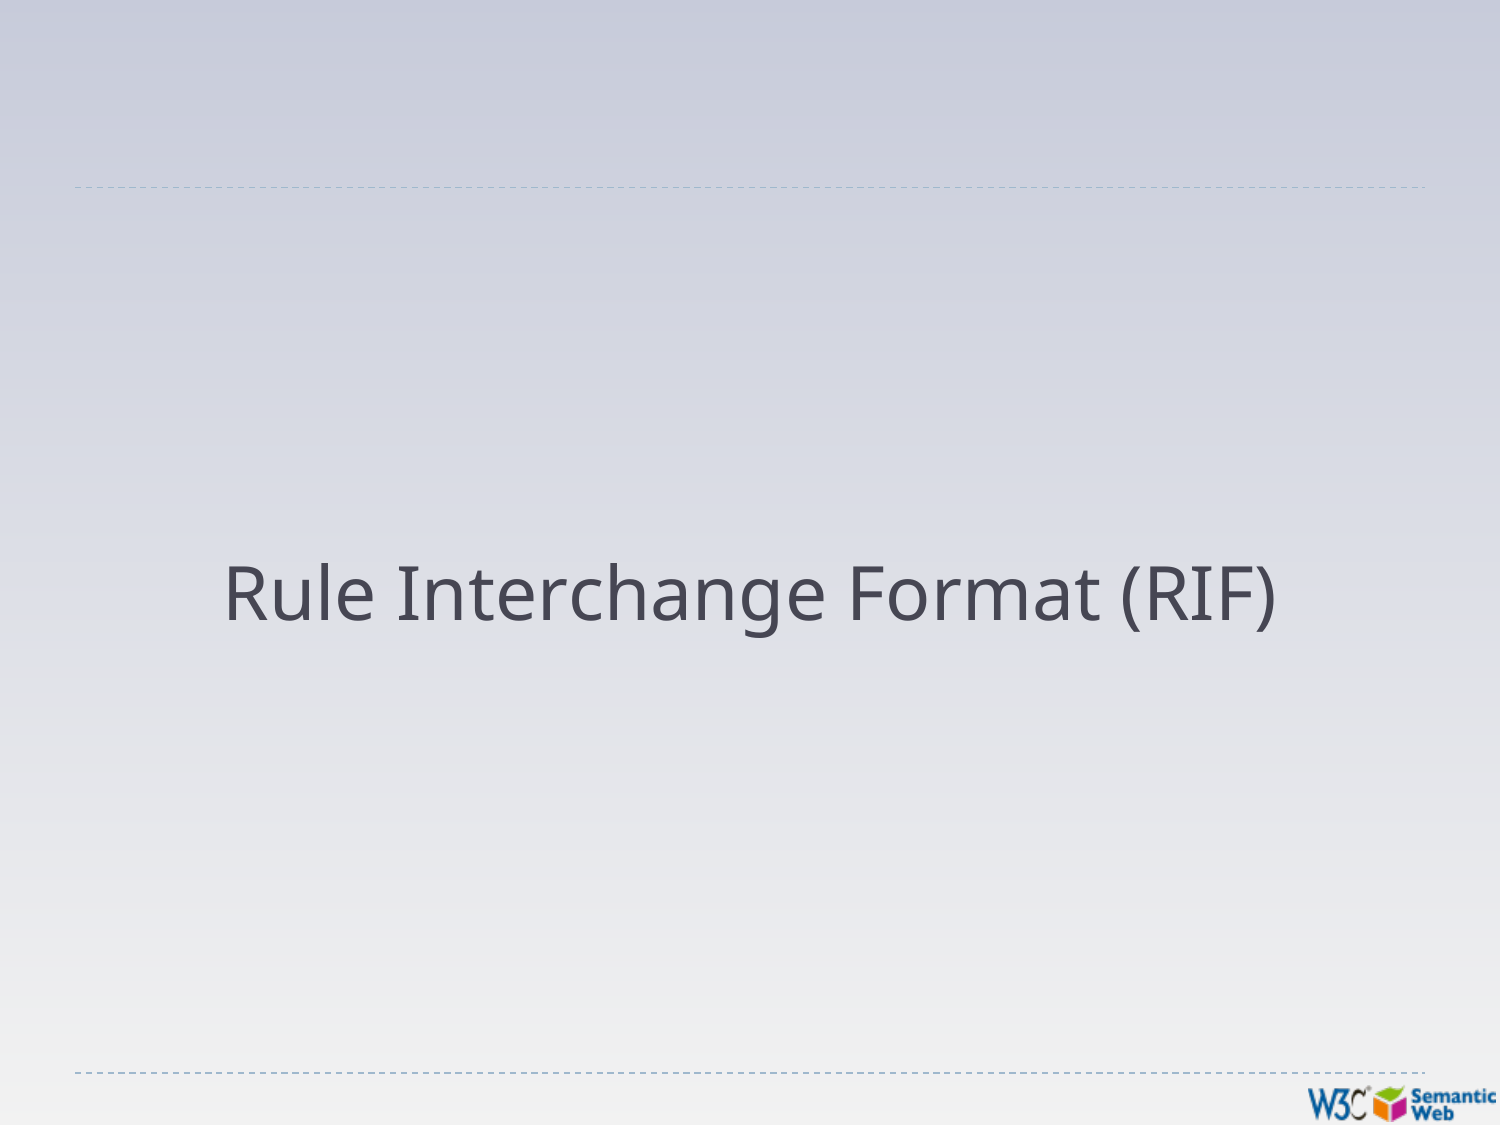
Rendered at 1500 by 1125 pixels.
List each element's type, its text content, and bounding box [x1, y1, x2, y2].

picture [1308, 1084, 1496, 1122]
title Rule Interchange Format (RIF) [75, 492, 1426, 643]
